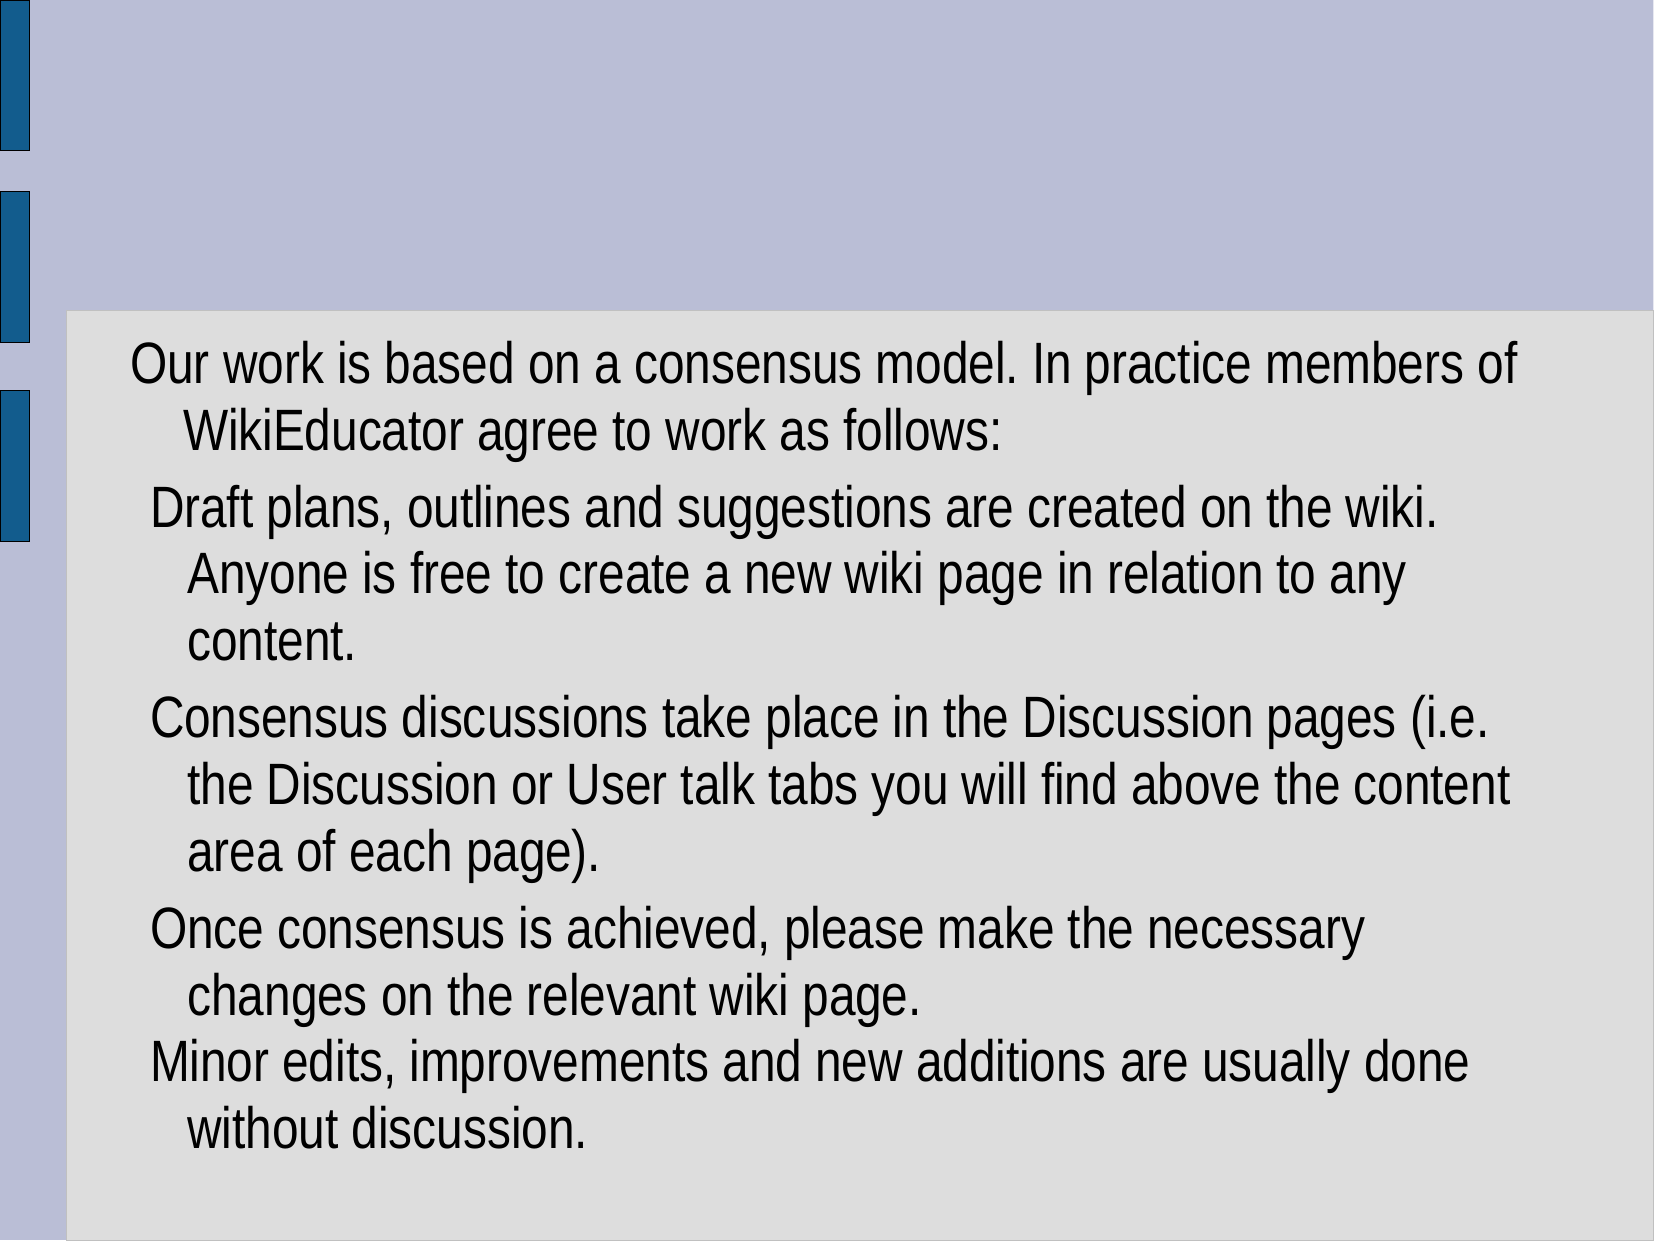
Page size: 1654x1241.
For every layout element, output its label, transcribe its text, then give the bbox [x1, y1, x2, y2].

list Our work is based on a consensus model. In practice members of WikiEducator agree to work as follows: Draft plans, outlines and suggestions are created on the wiki. Anyone is free to create a new wiki page in relation to any content. Consensus discussions take place in the Discussion pages (i.e. the Discussion or User talk tabs you will find above the content area of each page). Once consensus is achieved, please make the necessary changes on the relevant wiki page. Minor edits, improvements and new additions are usually done without discussion. [112, 328, 1525, 1201]
